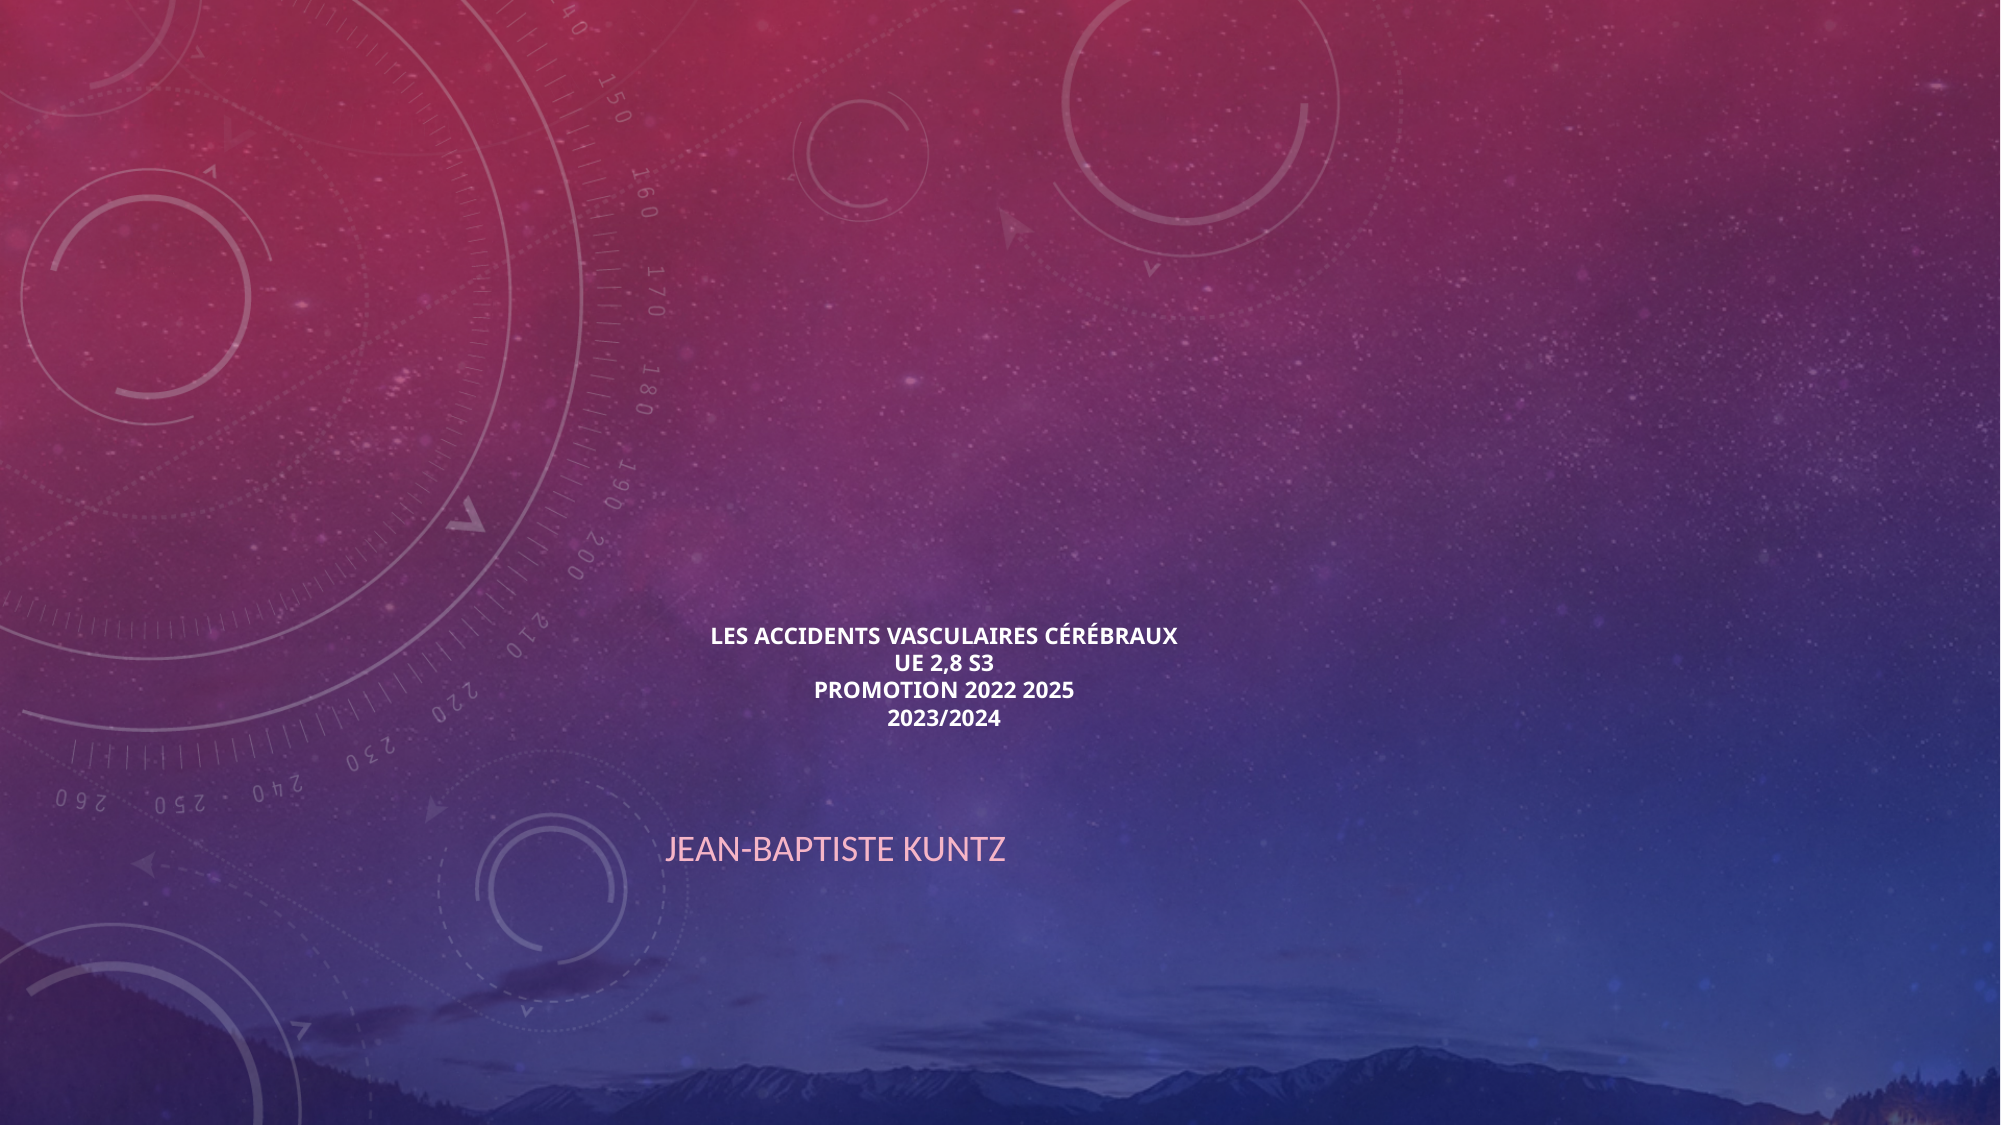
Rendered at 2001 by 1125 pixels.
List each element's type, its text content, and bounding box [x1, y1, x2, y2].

subtitle JEAN-BAPTISTE KUNTZ [650, 816, 1831, 1047]
picture [0, 0, 2000, 1125]
title LES ACCIDENTS VASCULAIRES Cérébraux UE 2,8 S3 PROMOTION 2022 2025 2023/2024 [57, 610, 1831, 739]
